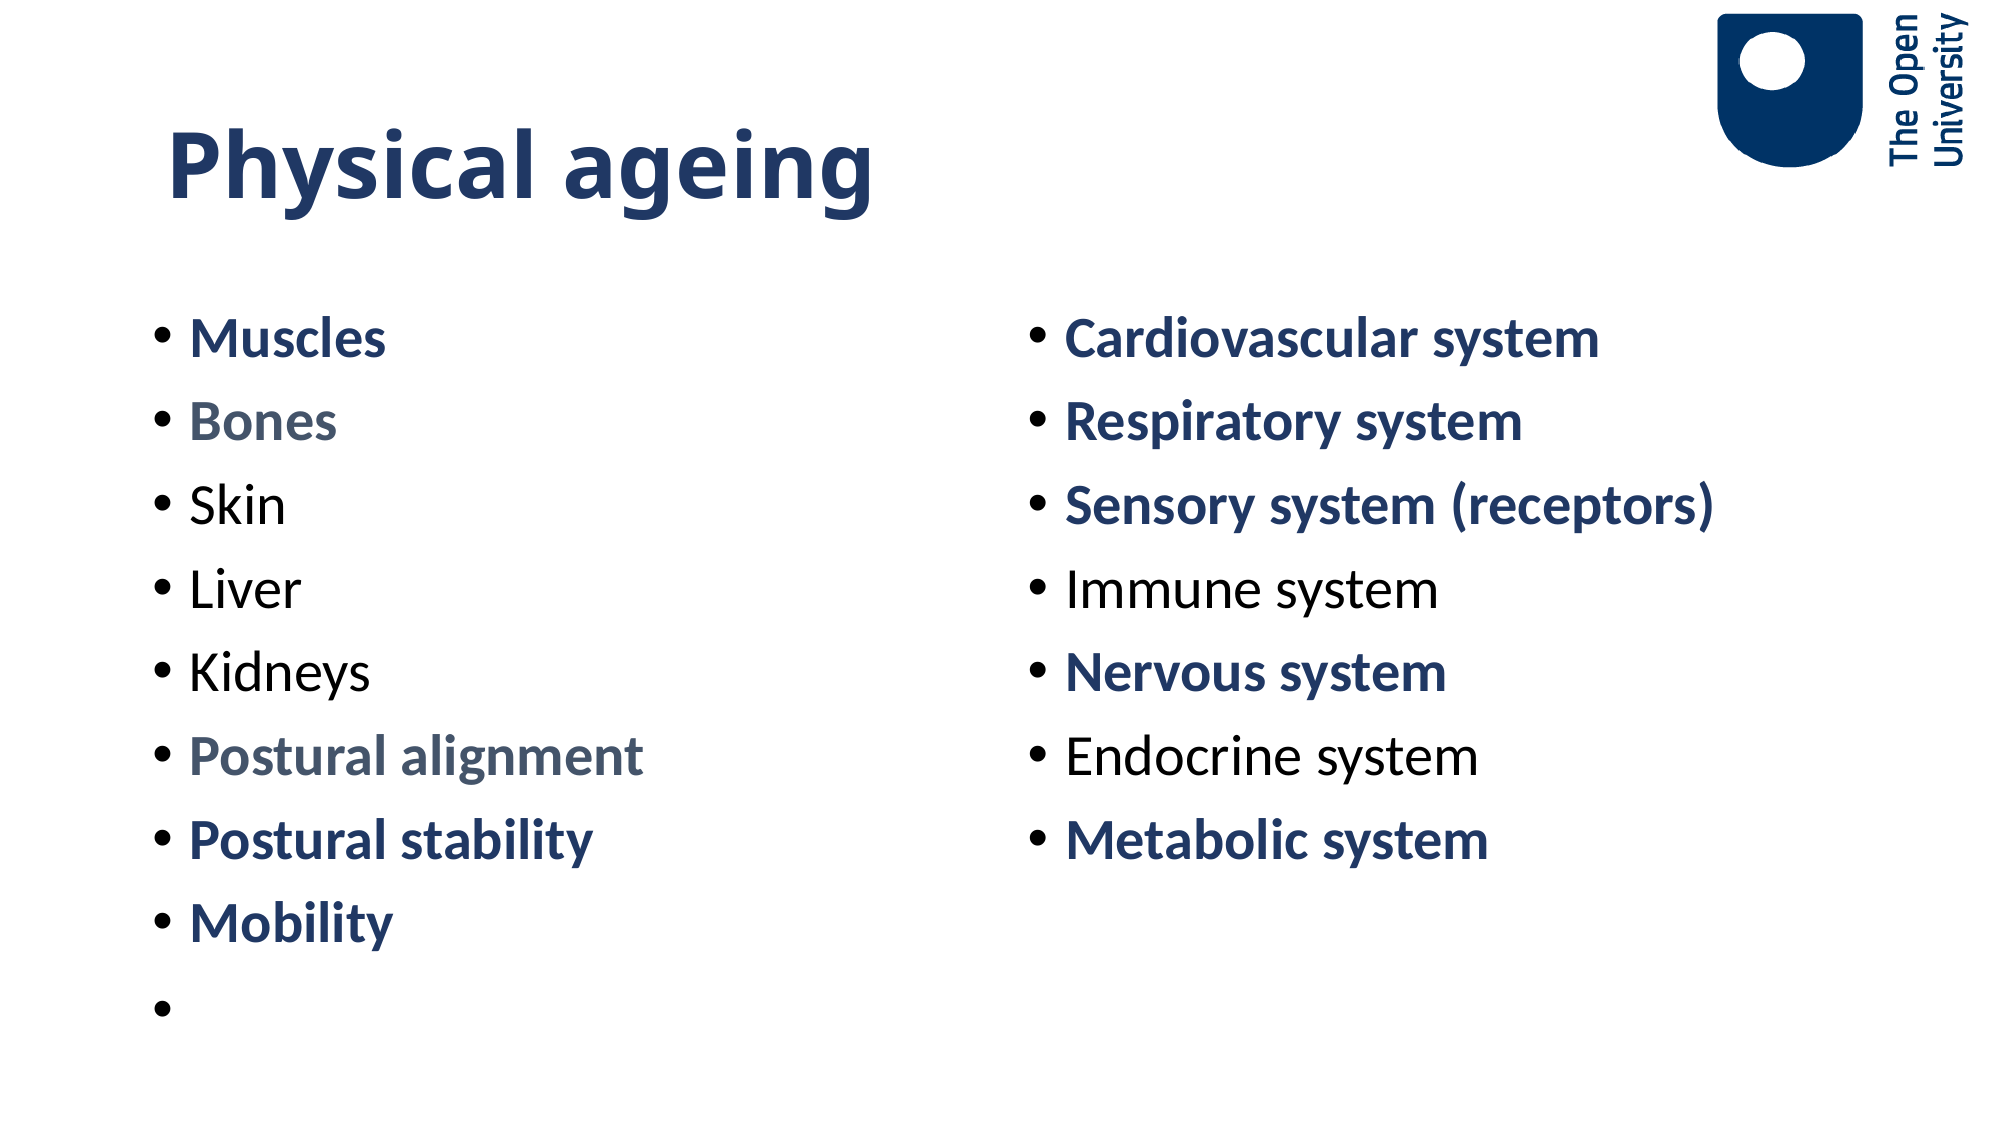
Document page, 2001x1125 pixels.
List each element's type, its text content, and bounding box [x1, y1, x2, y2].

list Cardiovascular system Respiratory system Sensory system (receptors) Immune system Nervous system Endocrine system Metabolic system [1012, 299, 1863, 1014]
picture [1716, 10, 1971, 170]
list Muscles Bones Skin Liver Kidneys Postural alignment Postural stability Mobility [137, 299, 988, 1014]
title Physical ageing [150, 60, 1876, 278]
